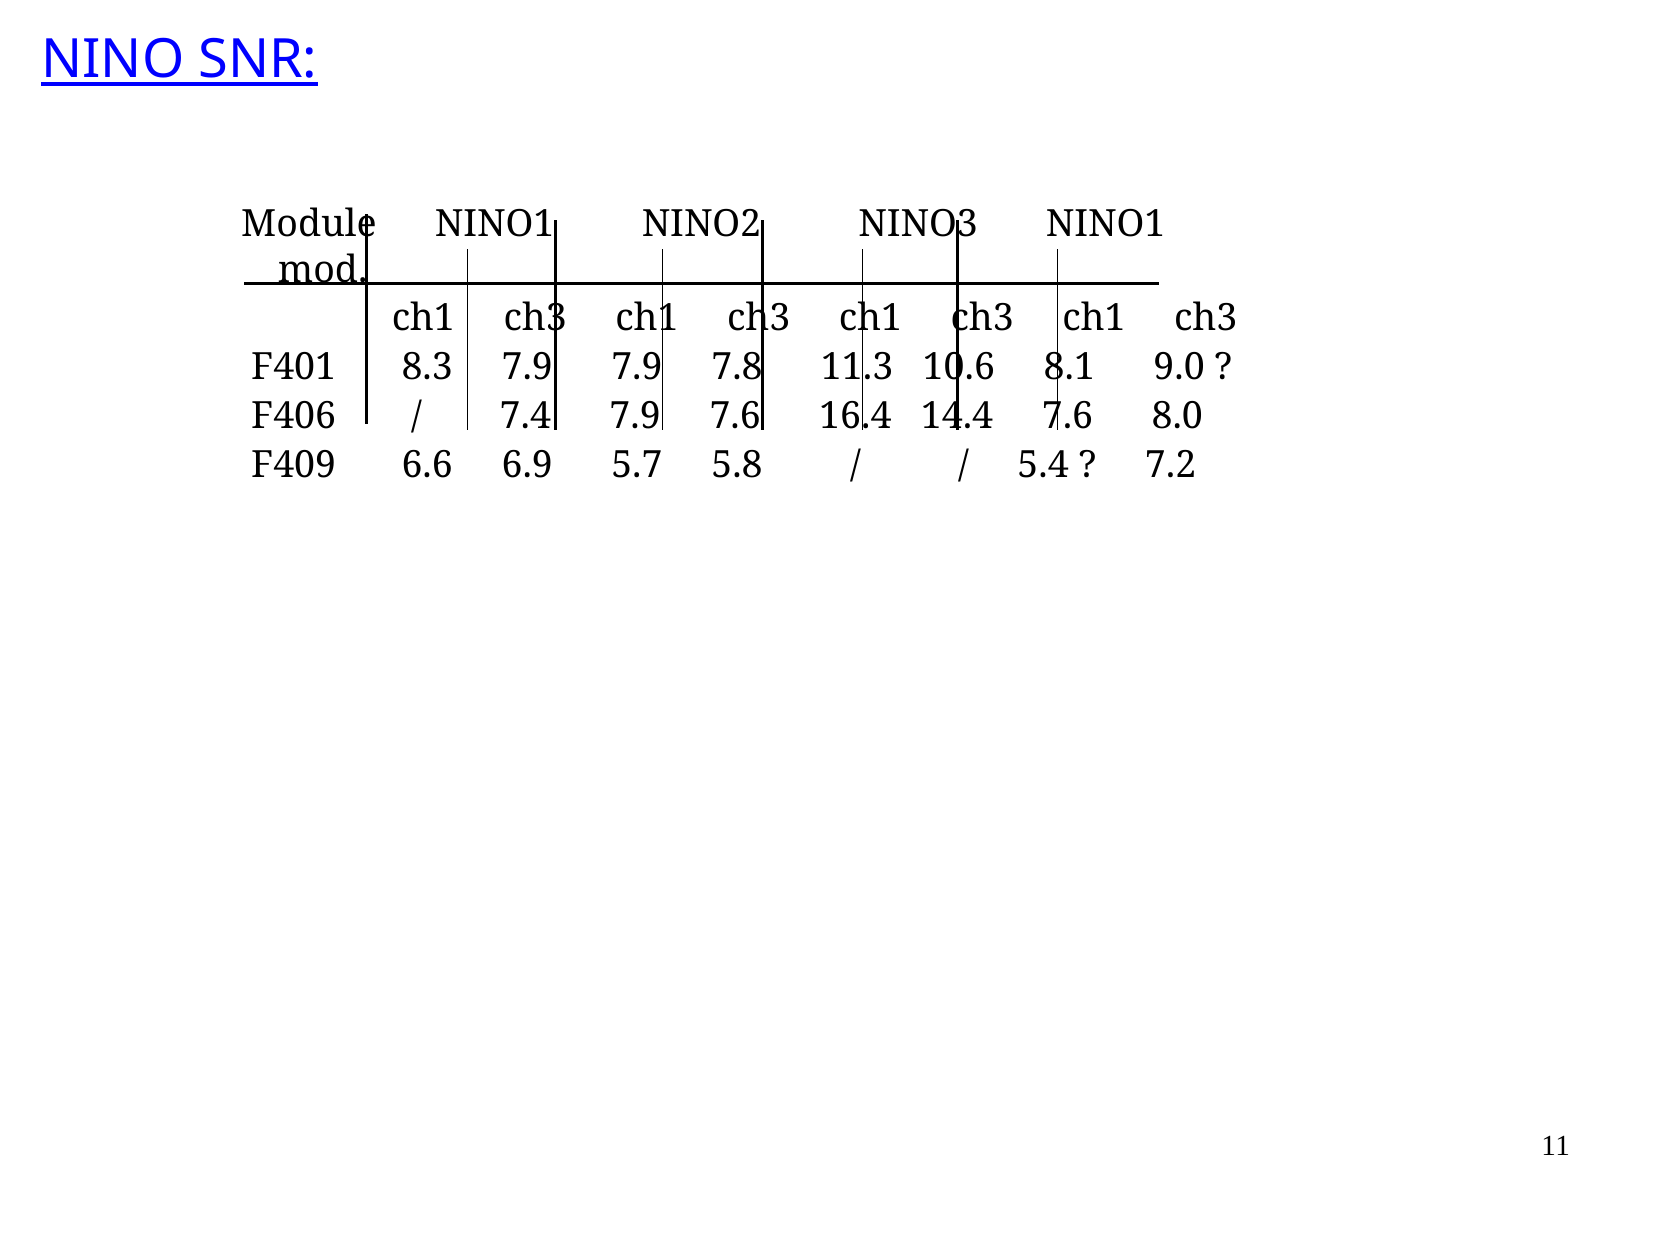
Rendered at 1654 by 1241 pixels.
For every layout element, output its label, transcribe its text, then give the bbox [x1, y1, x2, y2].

title NINO SNR: [41, 0, 1088, 113]
list Module NINO1 NINO2 NINO3 NINO1 mod. ch1 ch3 ch1 ch3 ch1 ch3 ch1 ch3 F401 8.3 7.9 7.9 7.8 11.3 10.6 8.1 9.0 ? F406 / 7.4 7.9 7.6 16.4 14.4 7.6 8.0 F409 6.6 6.9 5.7 5.8 / / 5.4 ? 7.2 [226, 199, 1265, 454]
